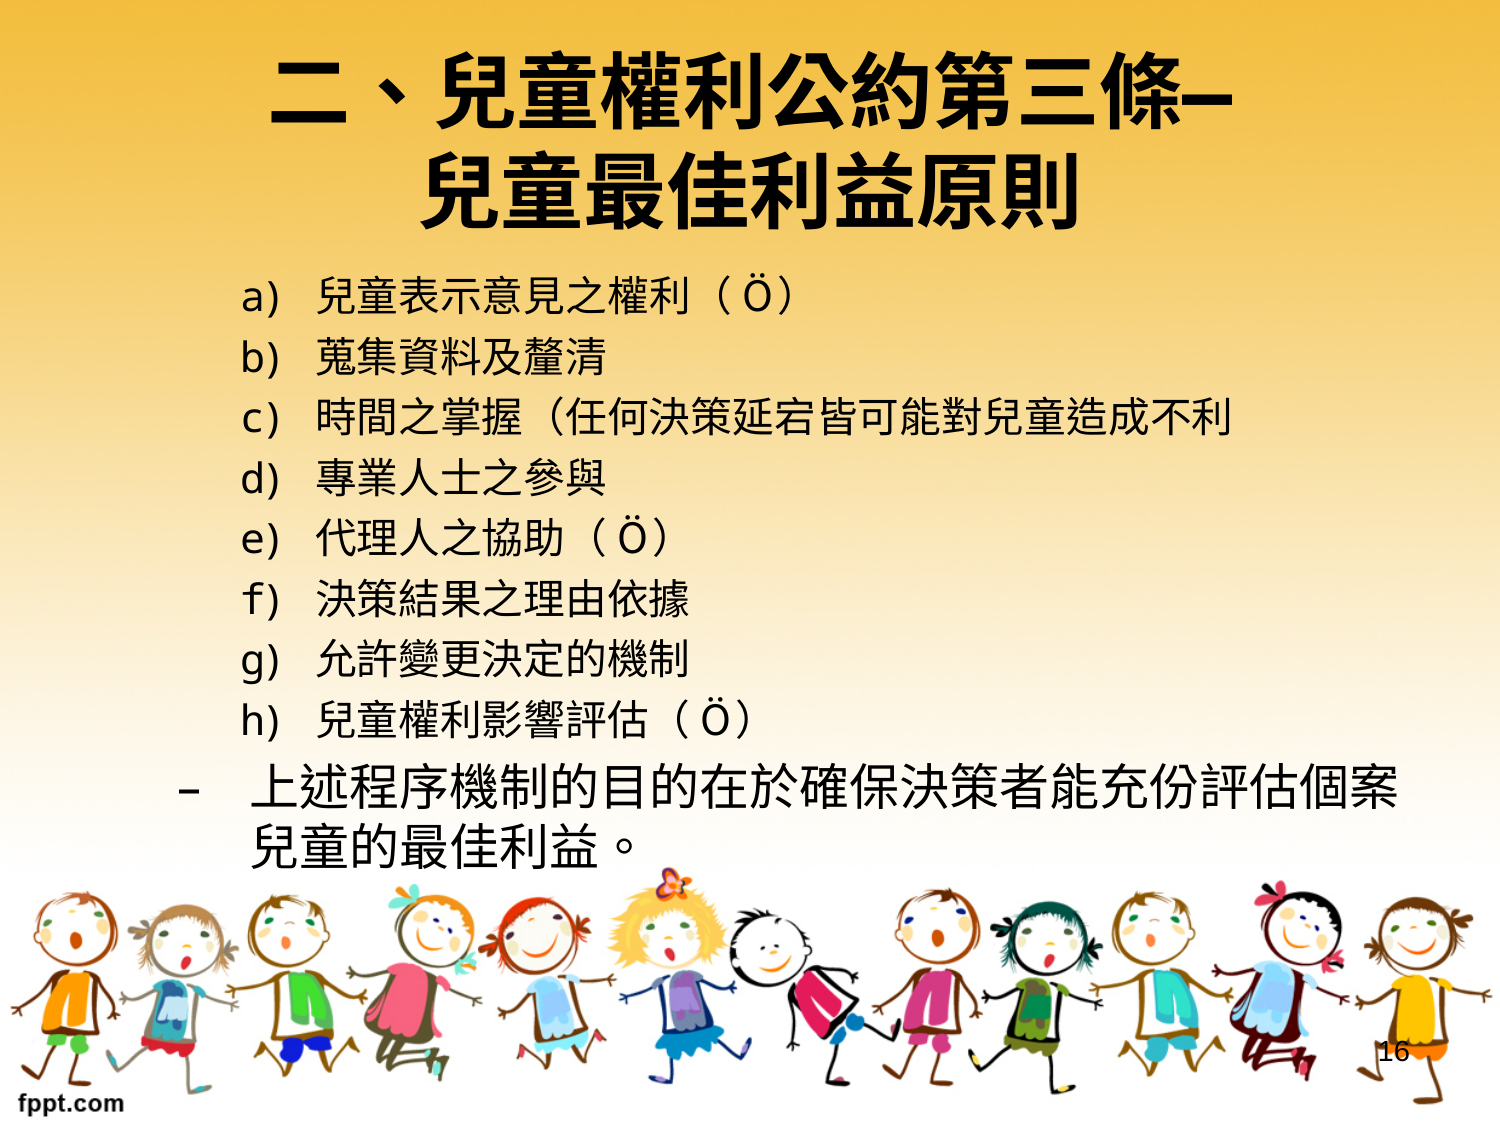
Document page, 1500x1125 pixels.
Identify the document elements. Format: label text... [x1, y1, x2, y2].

text_box <編號> [1074, 1024, 1426, 1103]
title 二、兒童權利公約第三條— 兒童最佳利益原則 [75, 45, 1426, 233]
list 兒童表示意見之權利（Ö） 蒐集資料及釐清 時間之掌握（任何決策延宕皆可能對兒童造成不利 專業人士之參與 代理人之協助（Ö） 決策結果之理由依據 允許變更決定的機制 兒童權利影響評估（Ö） 上述程序機制的目的在於確保決策者能充份評估個案兒童的最佳利益。 [75, 262, 1426, 1005]
picture [0, 0, 1500, 1125]
